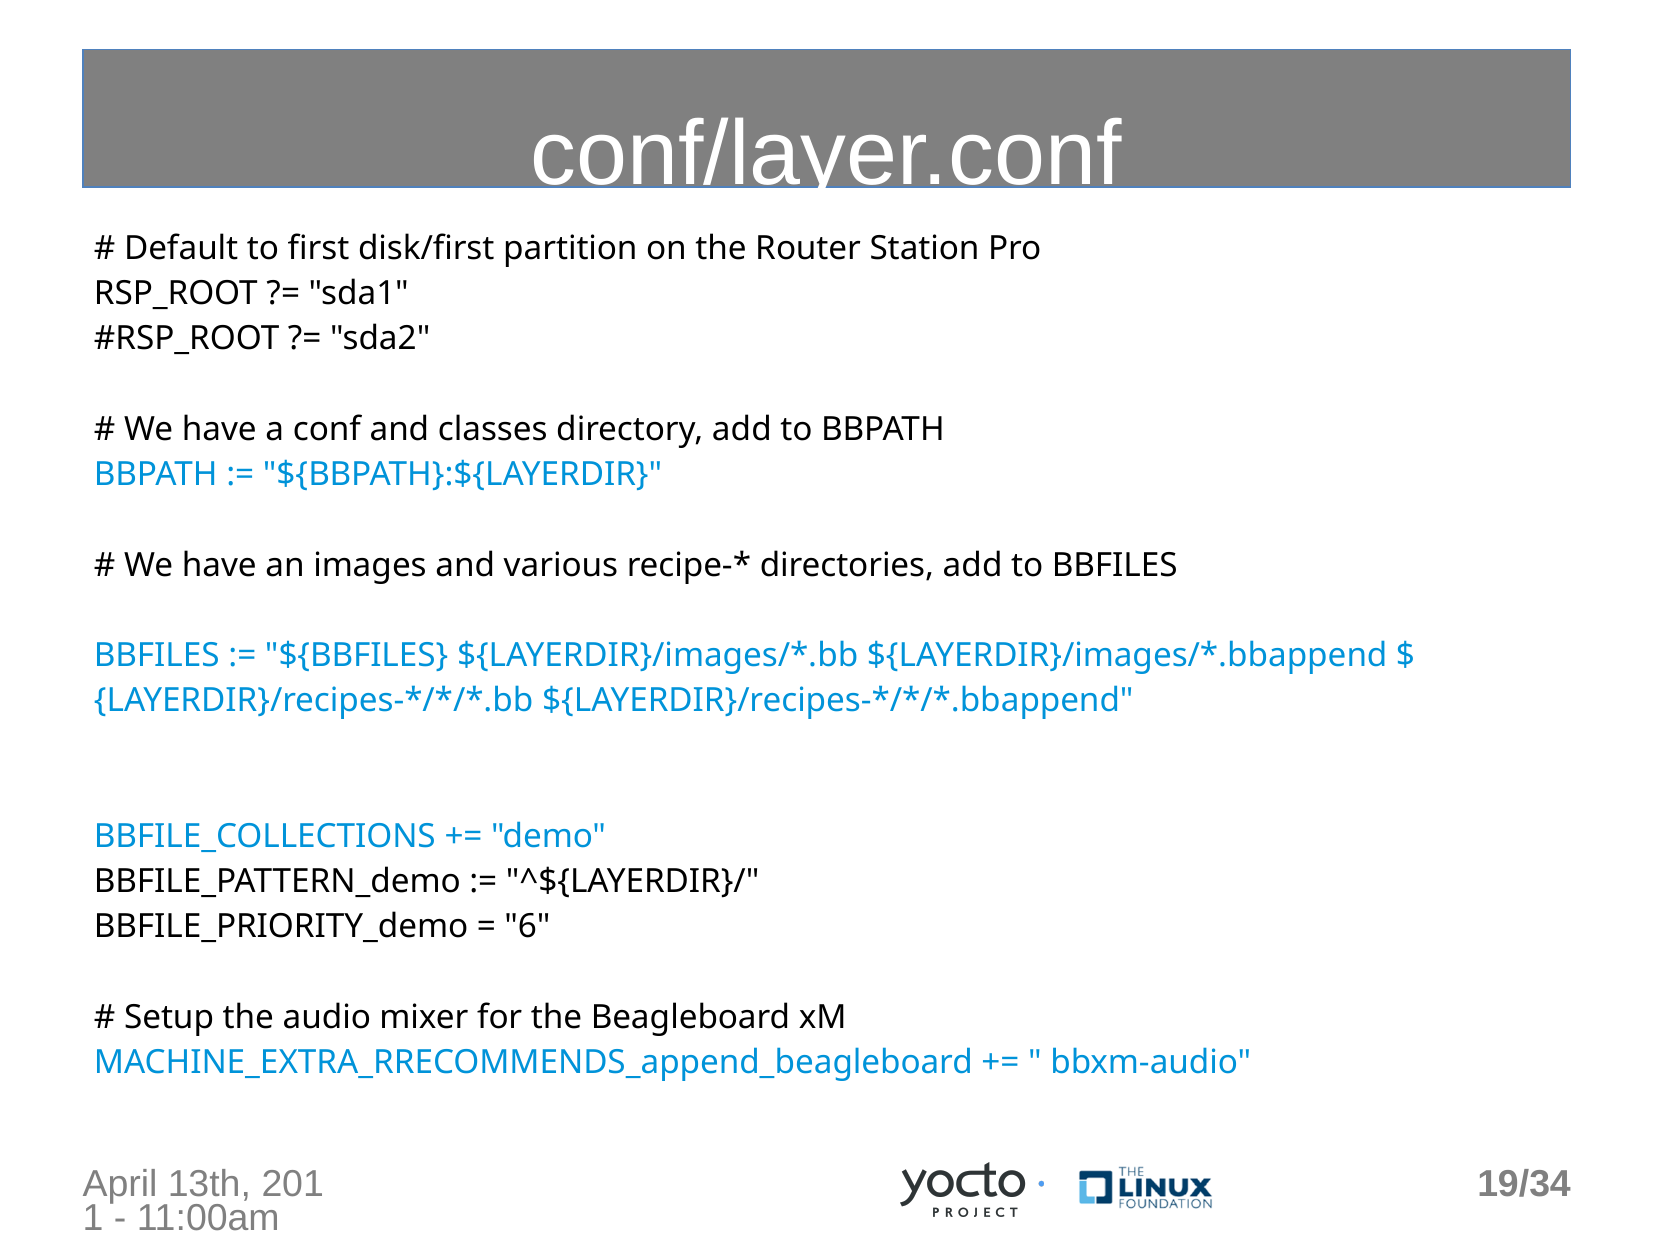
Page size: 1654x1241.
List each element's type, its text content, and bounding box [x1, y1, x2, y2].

text_box # Default to first disk/first partition on the Router Station Pro RSP_ROOT ?= "sda1" #RSP_ROOT ?= "sda2" # We have a conf and classes directory, add to BBPATH BBPATH := "${BBPATH}:${LAYERDIR}" # We have an images and various recipe-* directories, add to BBFILES BBFILES := "${BBFILES} ${LAYERDIR}/images/*.bb ${LAYERDIR}/images/*.bbappend ${LAYERDIR}/recipes-*/*/*.bb ${LAYERDIR}/recipes-*/*/*.bbappend" BBFILE_COLLECTIONS += "demo" BBFILE_PATTERN_demo := "^${LAYERDIR}/" BBFILE_PRIORITY_demo = "6" # Setup the audio mixer for the Beagleboard xM MACHINE_EXTRA_RRECOMMENDS_append_beagleboard += " bbxm-audio" [79, 216, 1584, 1030]
picture [1075, 1162, 1215, 1211]
title conf/layer.conf [82, 56, 1571, 216]
picture [900, 1162, 1044, 1217]
